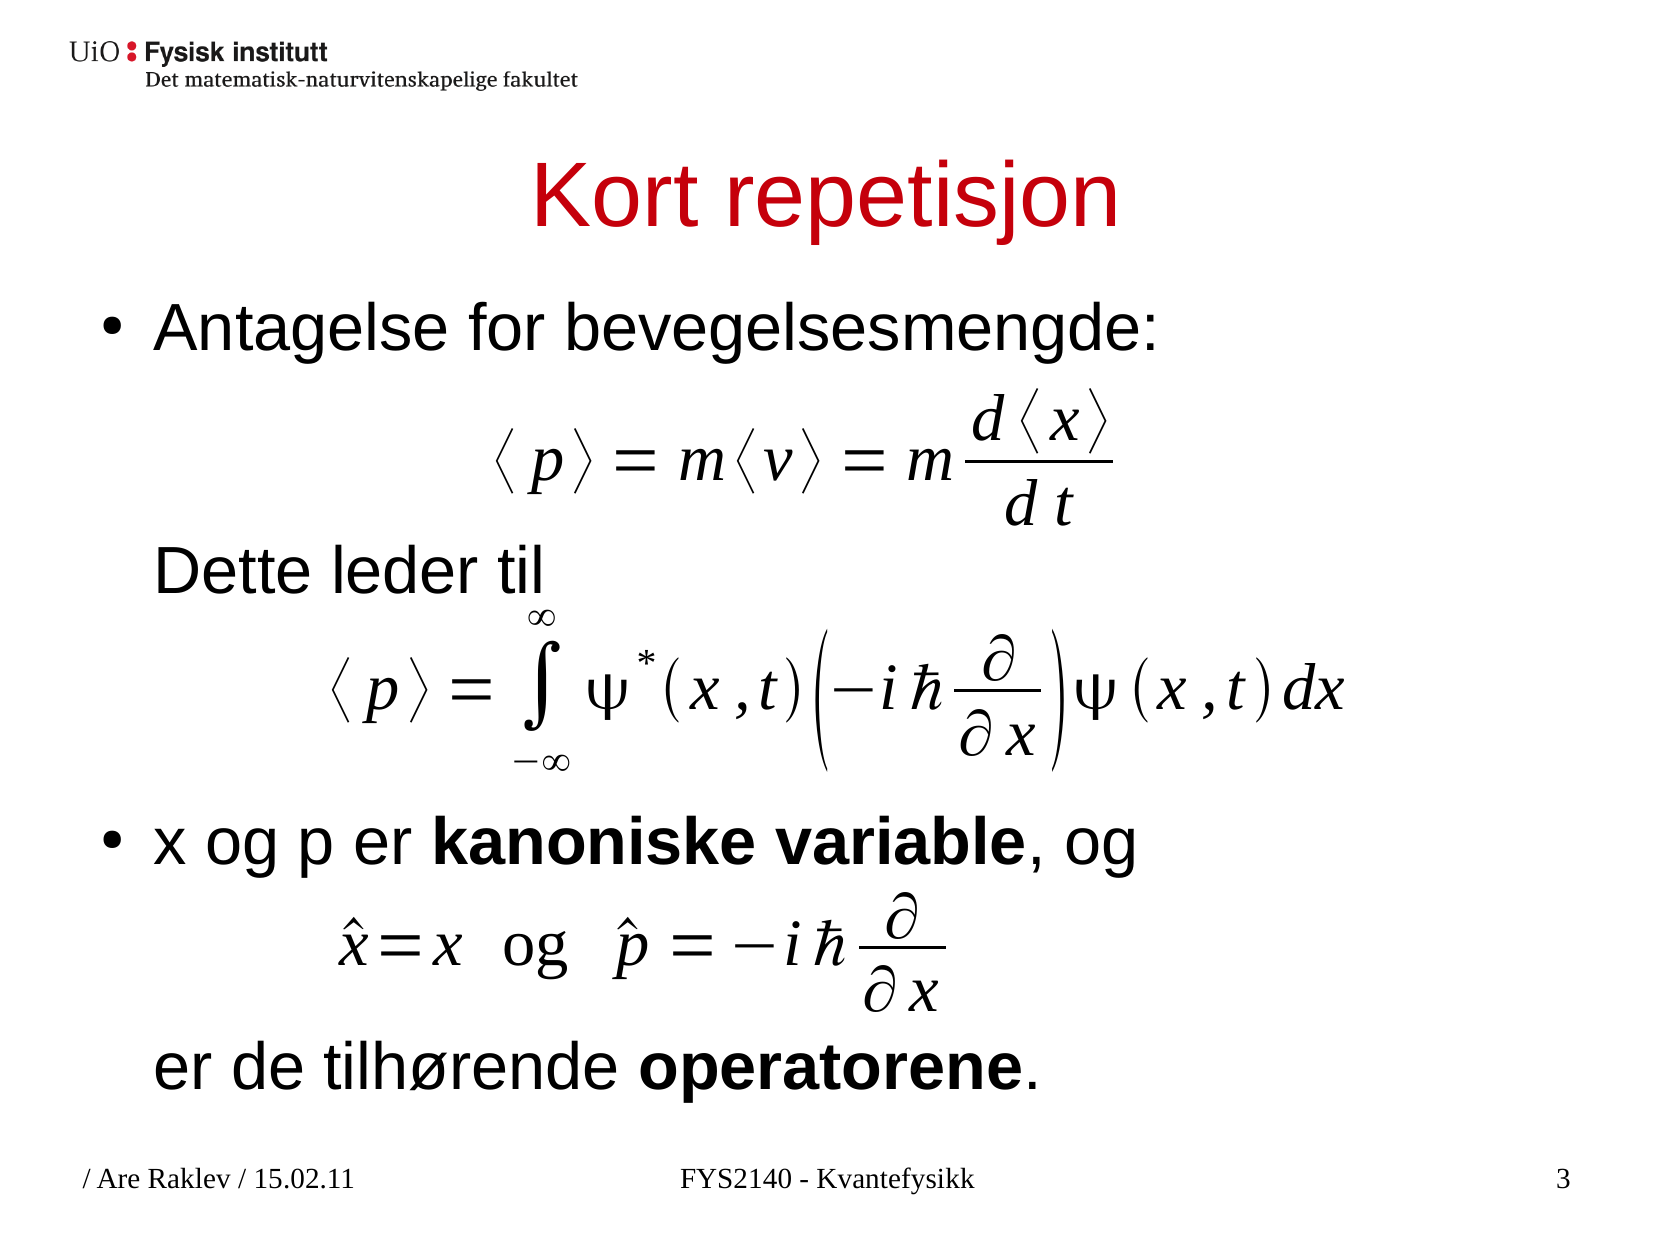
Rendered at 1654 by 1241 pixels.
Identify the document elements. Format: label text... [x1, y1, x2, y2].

picture [68, 37, 581, 93]
title Kort repetisjon [82, 90, 1571, 290]
list Antagelse for bevegelsesmengde: Dette leder til x og p er kanoniske variable, og er de tilhørende operatorene. [82, 290, 1613, 1103]
chart [487, 380, 1123, 541]
chart [329, 888, 955, 1026]
chart [323, 593, 1351, 782]
